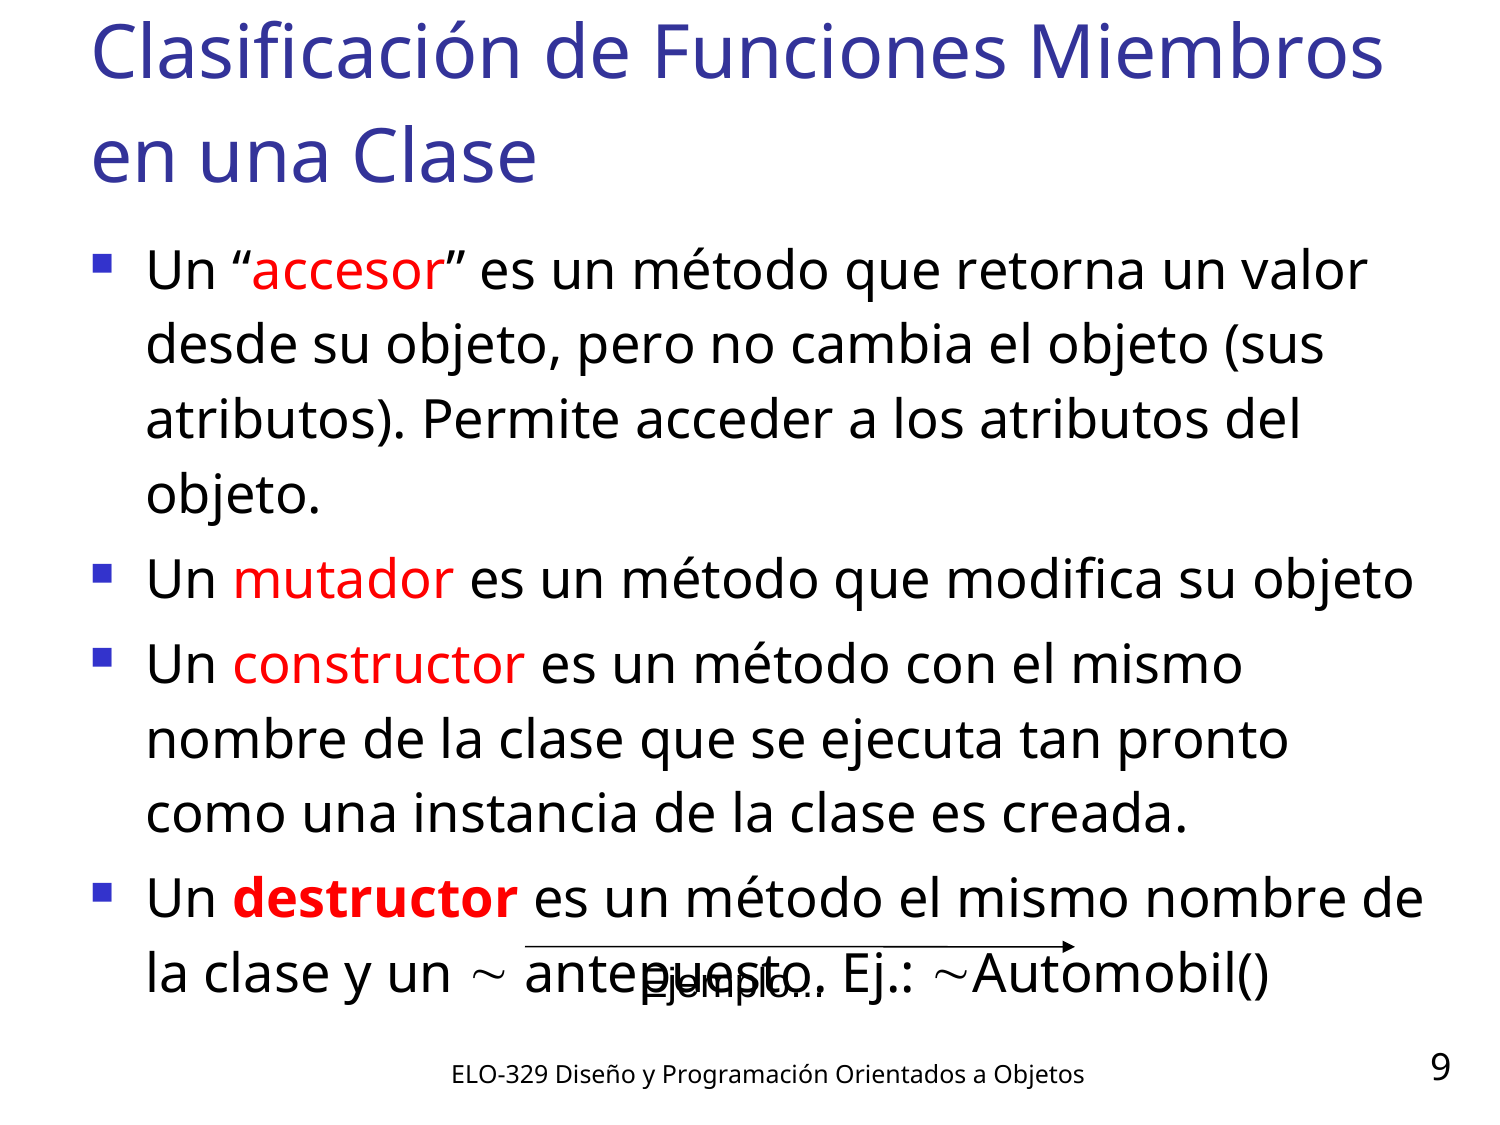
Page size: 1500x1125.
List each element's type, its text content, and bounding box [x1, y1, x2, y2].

list Un “accesor” es un método que retorna un valor desde su objeto, pero no cambia el objeto (sus atributos). Permite acceder a los atributos del objeto. Un mutador es un método que modifica su objeto Un constructor es un método con el mismo nombre de la clase que se ejecuta tan pronto como una instancia de la clase es creada. Un destructor es un método el mismo nombre de la clase y un  antepuesto. Ej.: Automobil()‏ [75, 222, 1462, 1043]
title Clasificación de Funciones Miembros en una Clase [75, 0, 1500, 212]
